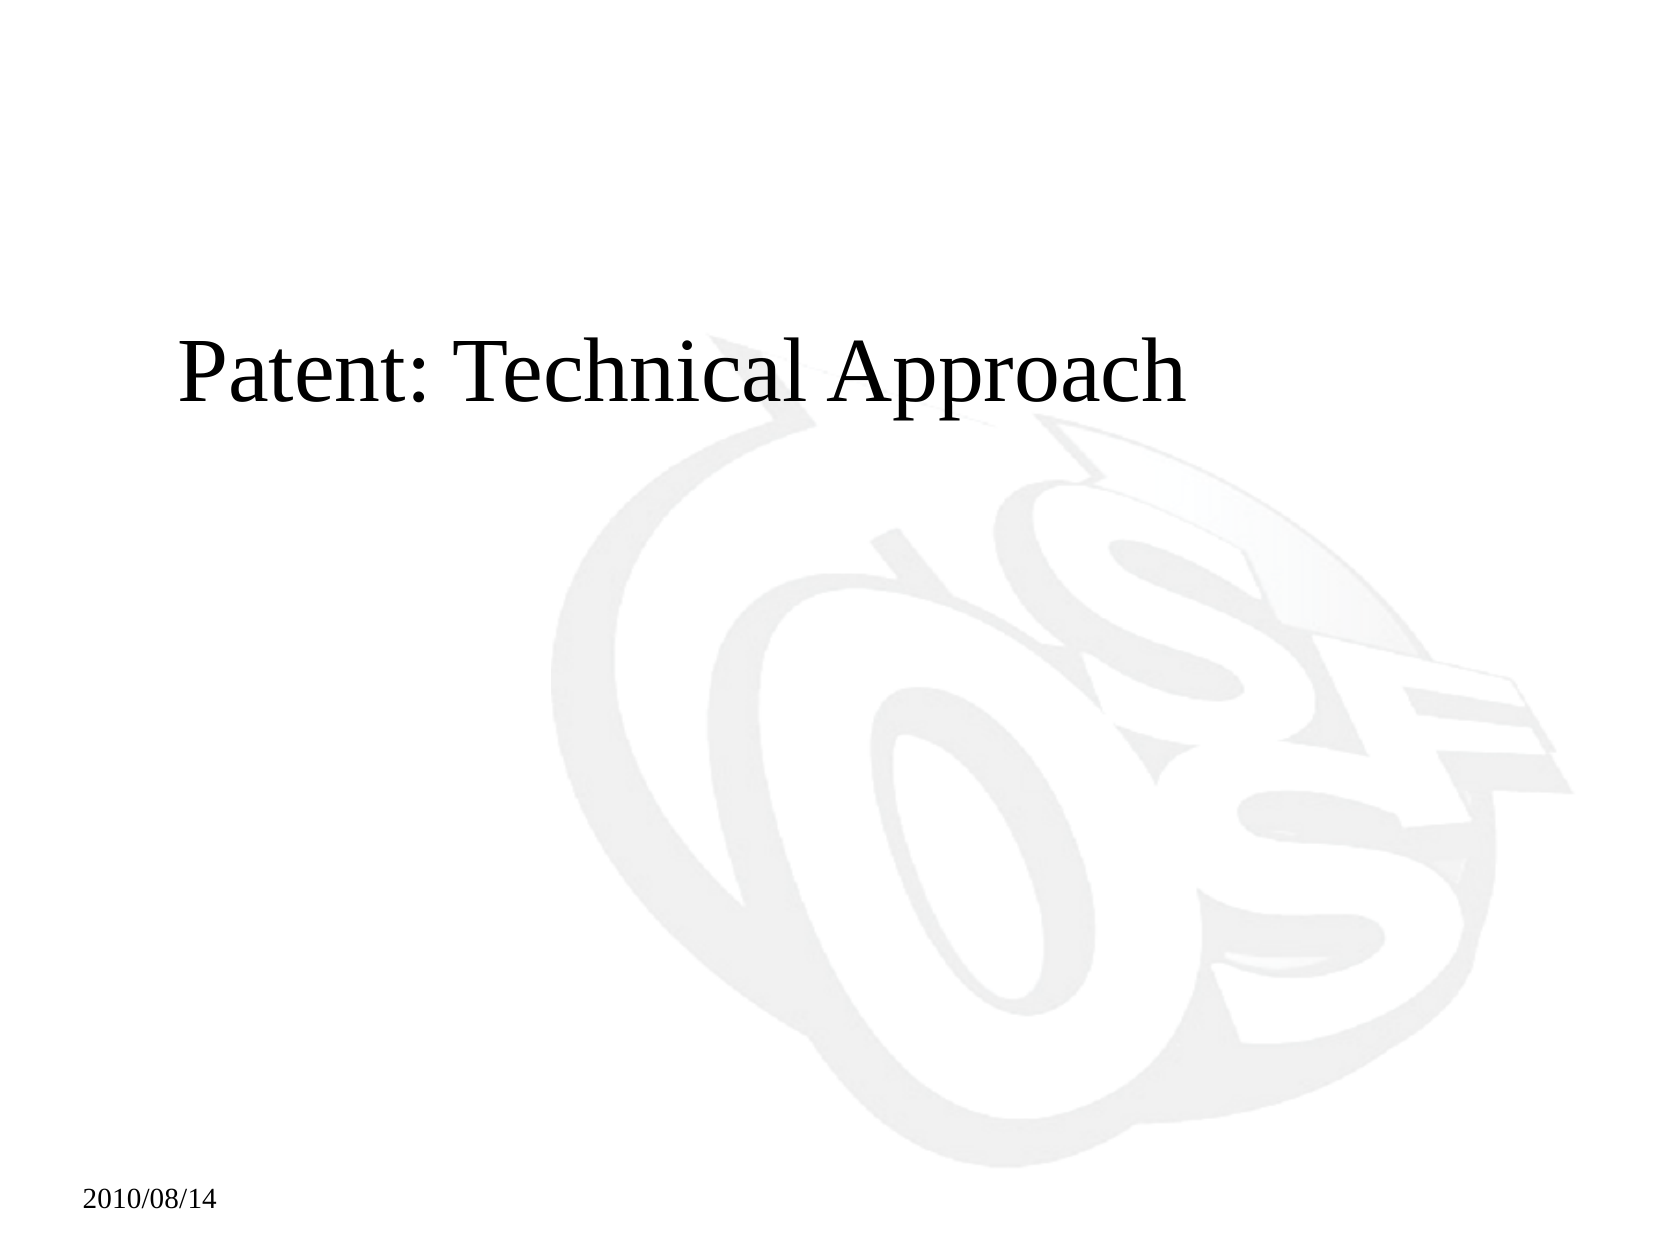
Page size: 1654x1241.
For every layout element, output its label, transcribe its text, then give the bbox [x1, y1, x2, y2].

picture [551, 331, 1577, 1170]
title Patent: Technical Approach [177, 206, 1418, 485]
